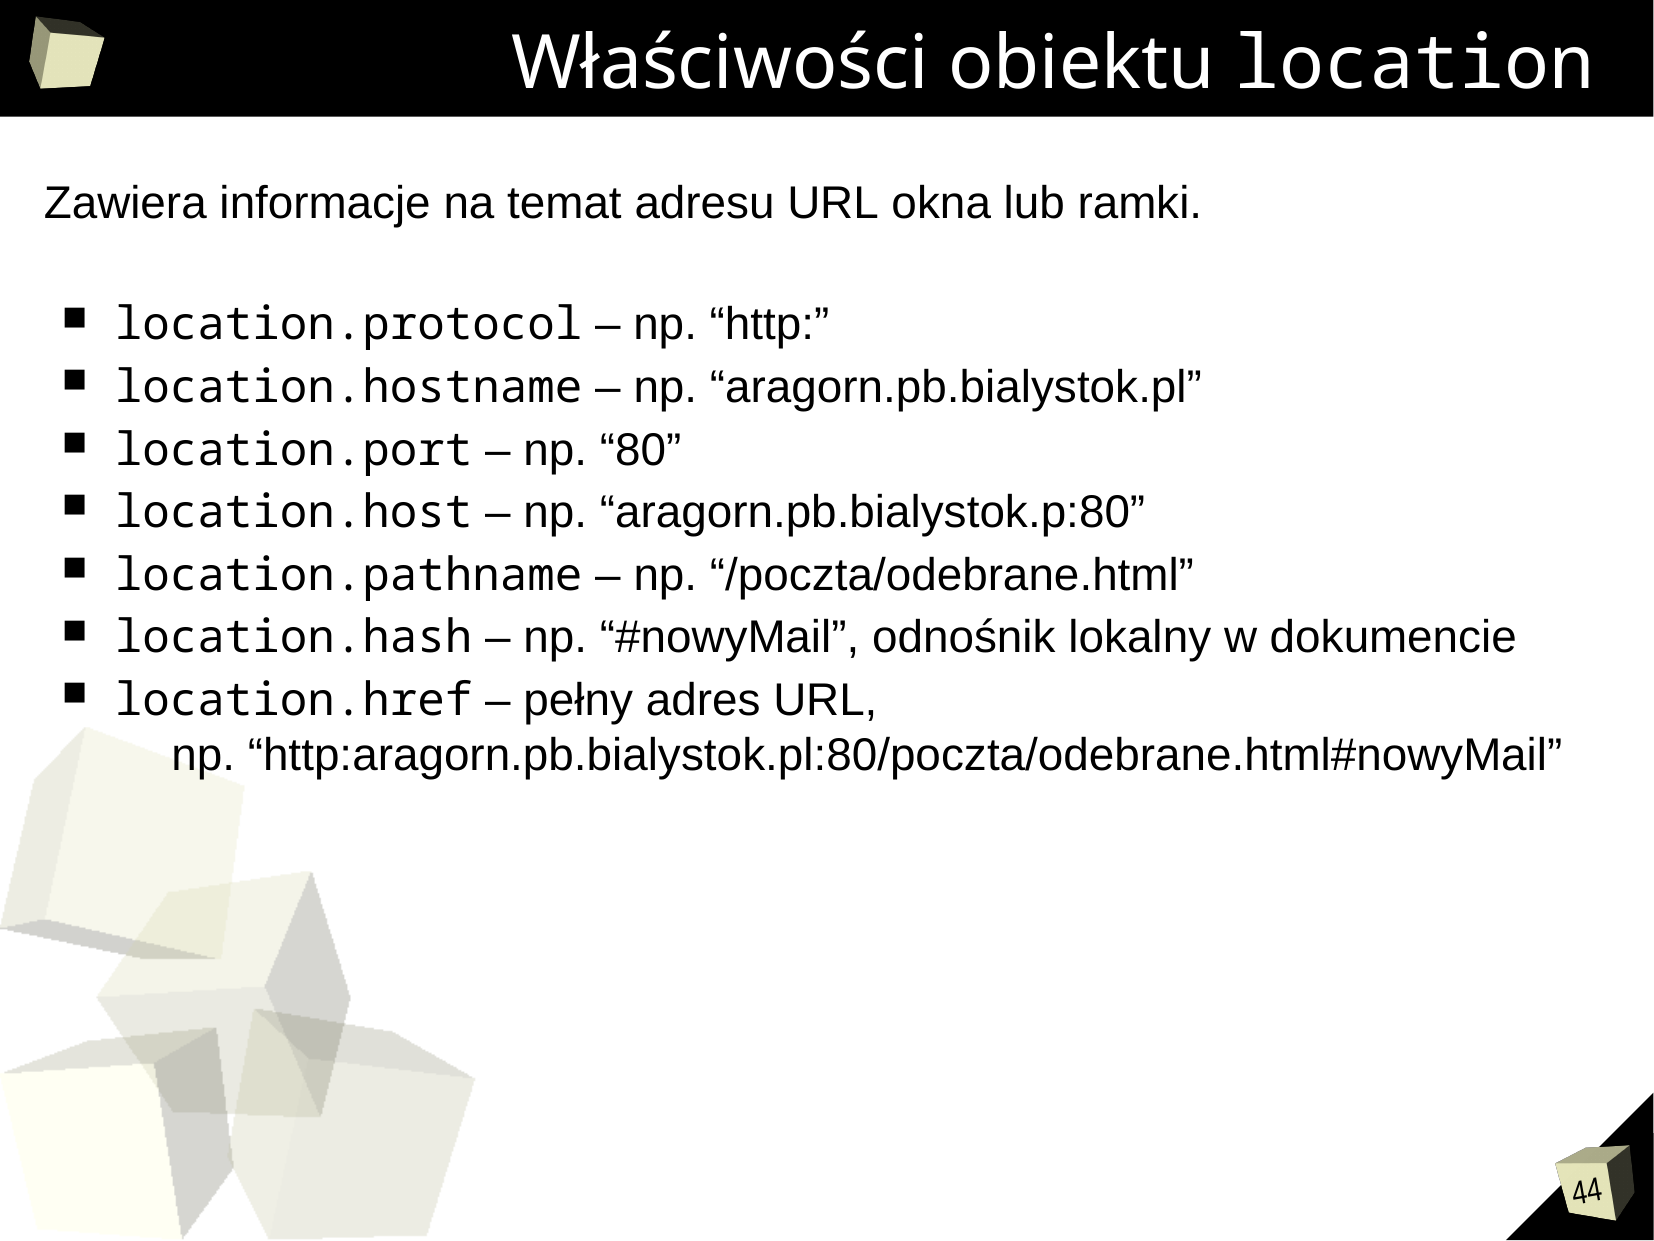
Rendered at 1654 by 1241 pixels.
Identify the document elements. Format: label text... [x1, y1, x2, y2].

title Właściwości obiektu location [118, 0, 1595, 119]
picture [0, 726, 477, 1241]
list Zawiera informacje na temat adresu URL okna lub ramki. location.protocol – np. “http:” location.hostname – np. “aragorn.pb.bialystok.pl” location.port – np. “80” location.host – np. “aragorn.pb.bialystok.p:80” location.pathname – np. “/poczta/odebrane.html” location.hash – np. “#nowyMail”, odnośnik lokalny w dokumencie location.href – pełny adres URL, np. “http:aragorn.pb.bialystok.pl:80/poczta/odebrane.html#nowyMail” [44, 177, 1611, 1214]
